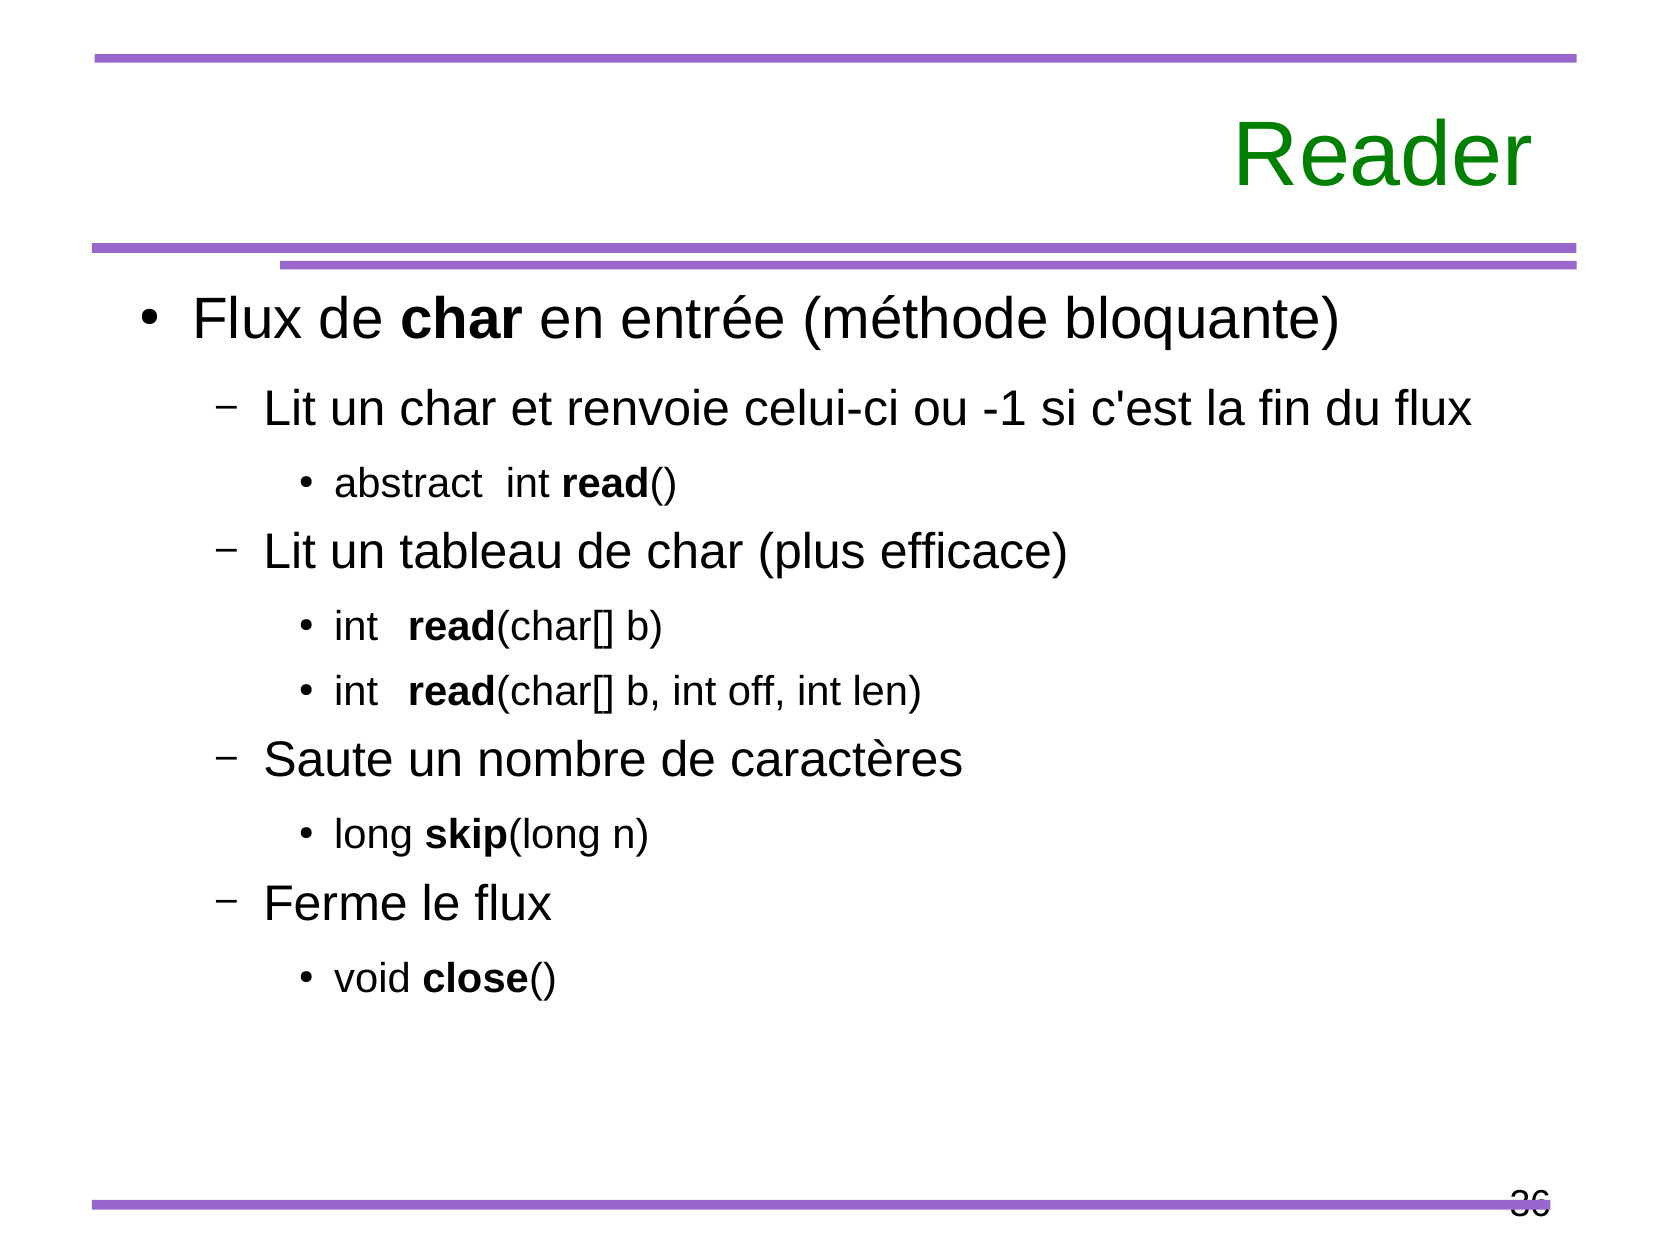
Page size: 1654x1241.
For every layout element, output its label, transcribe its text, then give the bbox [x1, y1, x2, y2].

list Flux de char en entrée (méthode bloquante) Lit un char et renvoie celui-ci ou -1 si c'est la fin du flux abstract int read() Lit un tableau de char (plus efficace) int read(char[] b) int read(char[] b, int off, int len) Saute un nombre de caractères long skip(long n) Ferme le flux void close() [121, 285, 1534, 1068]
title Reader [121, 49, 1534, 257]
